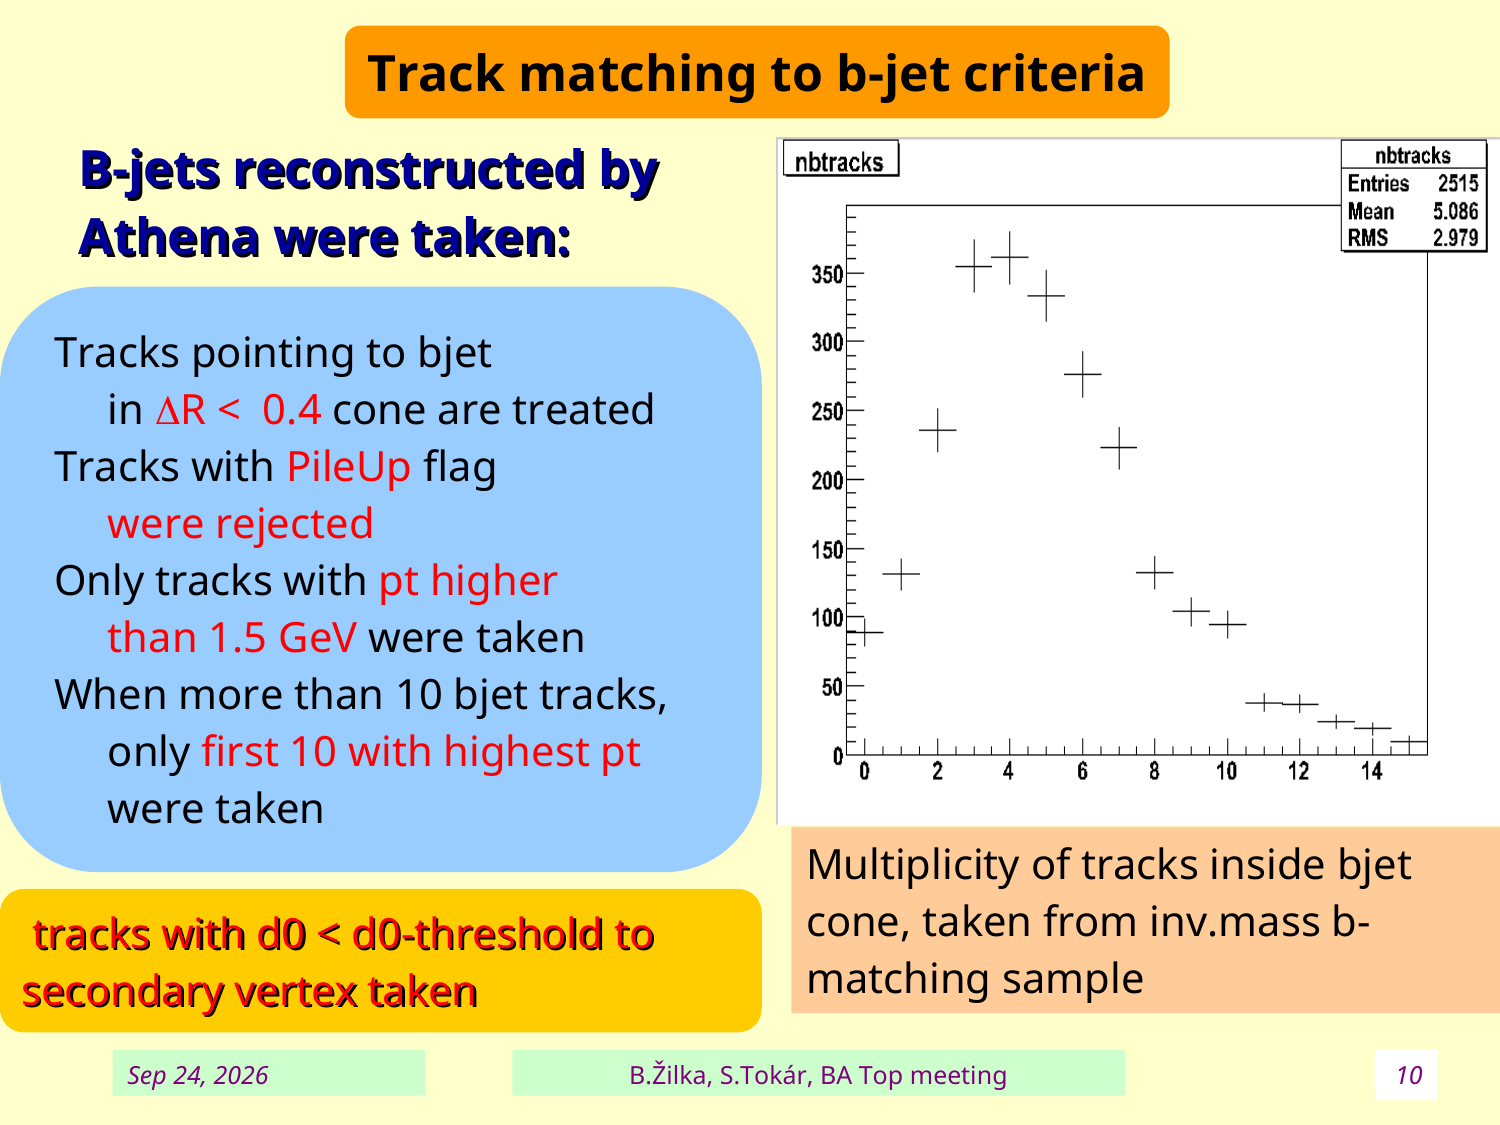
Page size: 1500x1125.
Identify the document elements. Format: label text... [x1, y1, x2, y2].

text_box Multiplicity of tracks inside bjet cone, taken from inv.mass b-matching sample [791, 826, 1500, 1014]
text_box tracks with d0 < d0-threshold to secondary vertex taken [0, 888, 762, 1033]
text_box Tracks pointing to bjet in R < 0.4 cone are treated Tracks with PileUp flag were rejected Only tracks with pt higher than 1.5 GeV were taken When more than 10 bjet tracks, only first 10 with highest pt were taken [0, 286, 762, 873]
text_box Track matching to b-jet criteria [344, 25, 1170, 119]
picture [776, 137, 1500, 825]
text_box B-jets reconstructed by Athena were taken: [64, 125, 687, 278]
